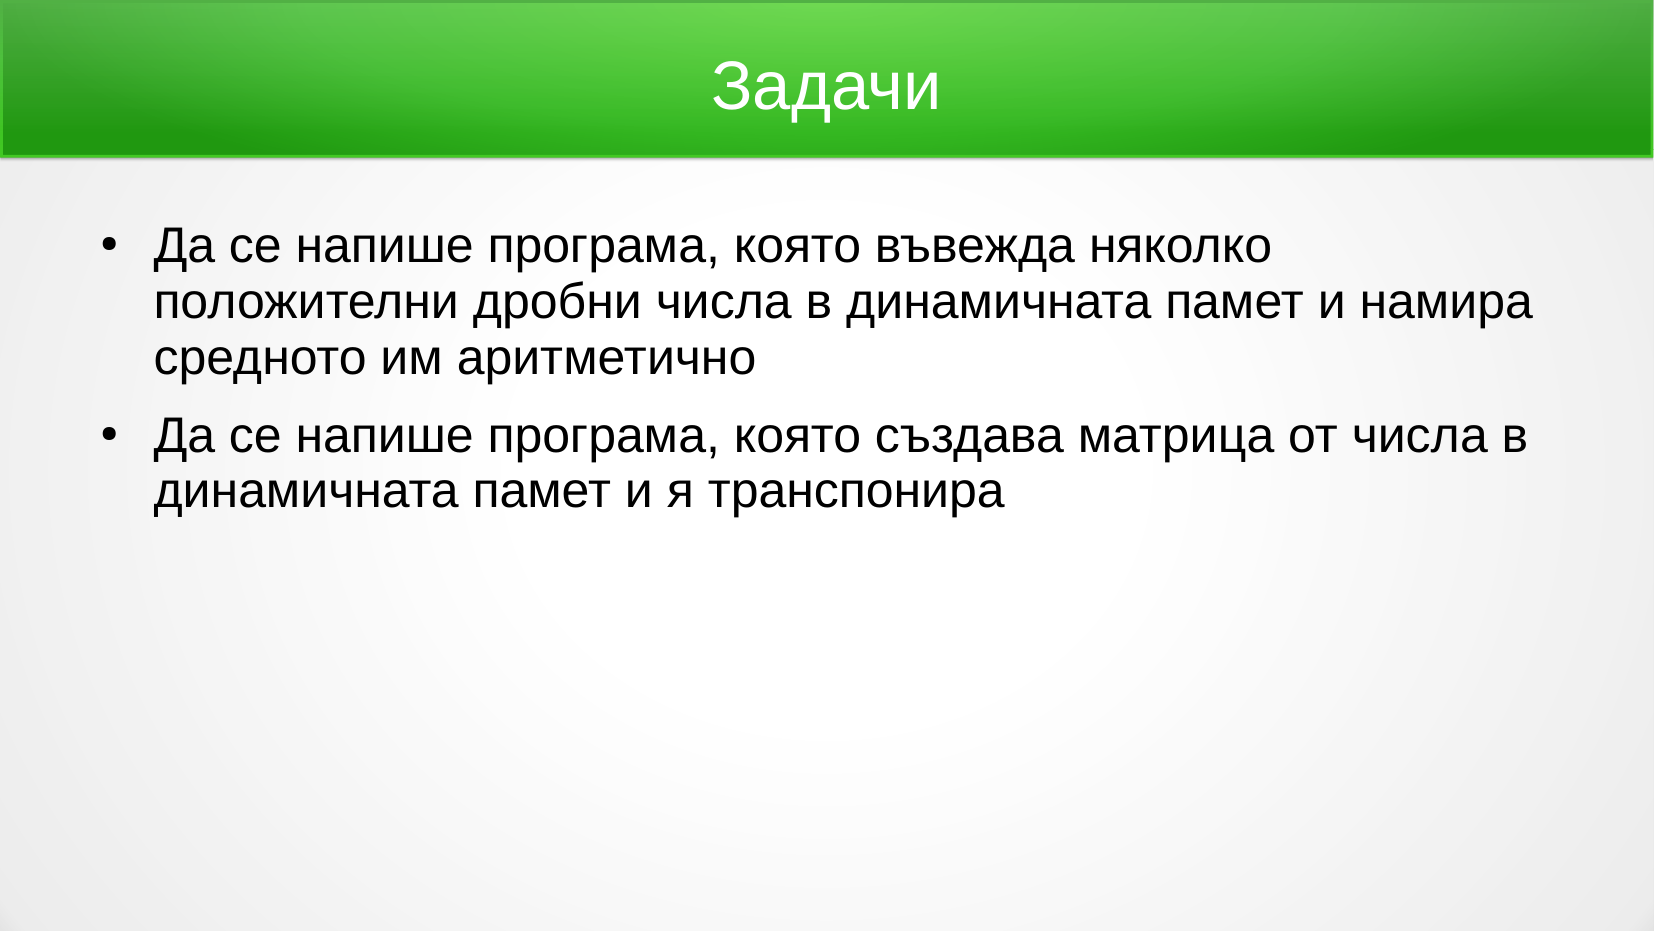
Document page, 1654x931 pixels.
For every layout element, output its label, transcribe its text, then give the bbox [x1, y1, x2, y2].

title Задачи [82, 37, 1571, 135]
list Да се напише програма, която въвежда няколко положителни дробни числа в динамичната памет и намира средното им аритметично Да се напише програма, която създава матрица от числа в динамичната памет и я транспонира [82, 217, 1538, 758]
